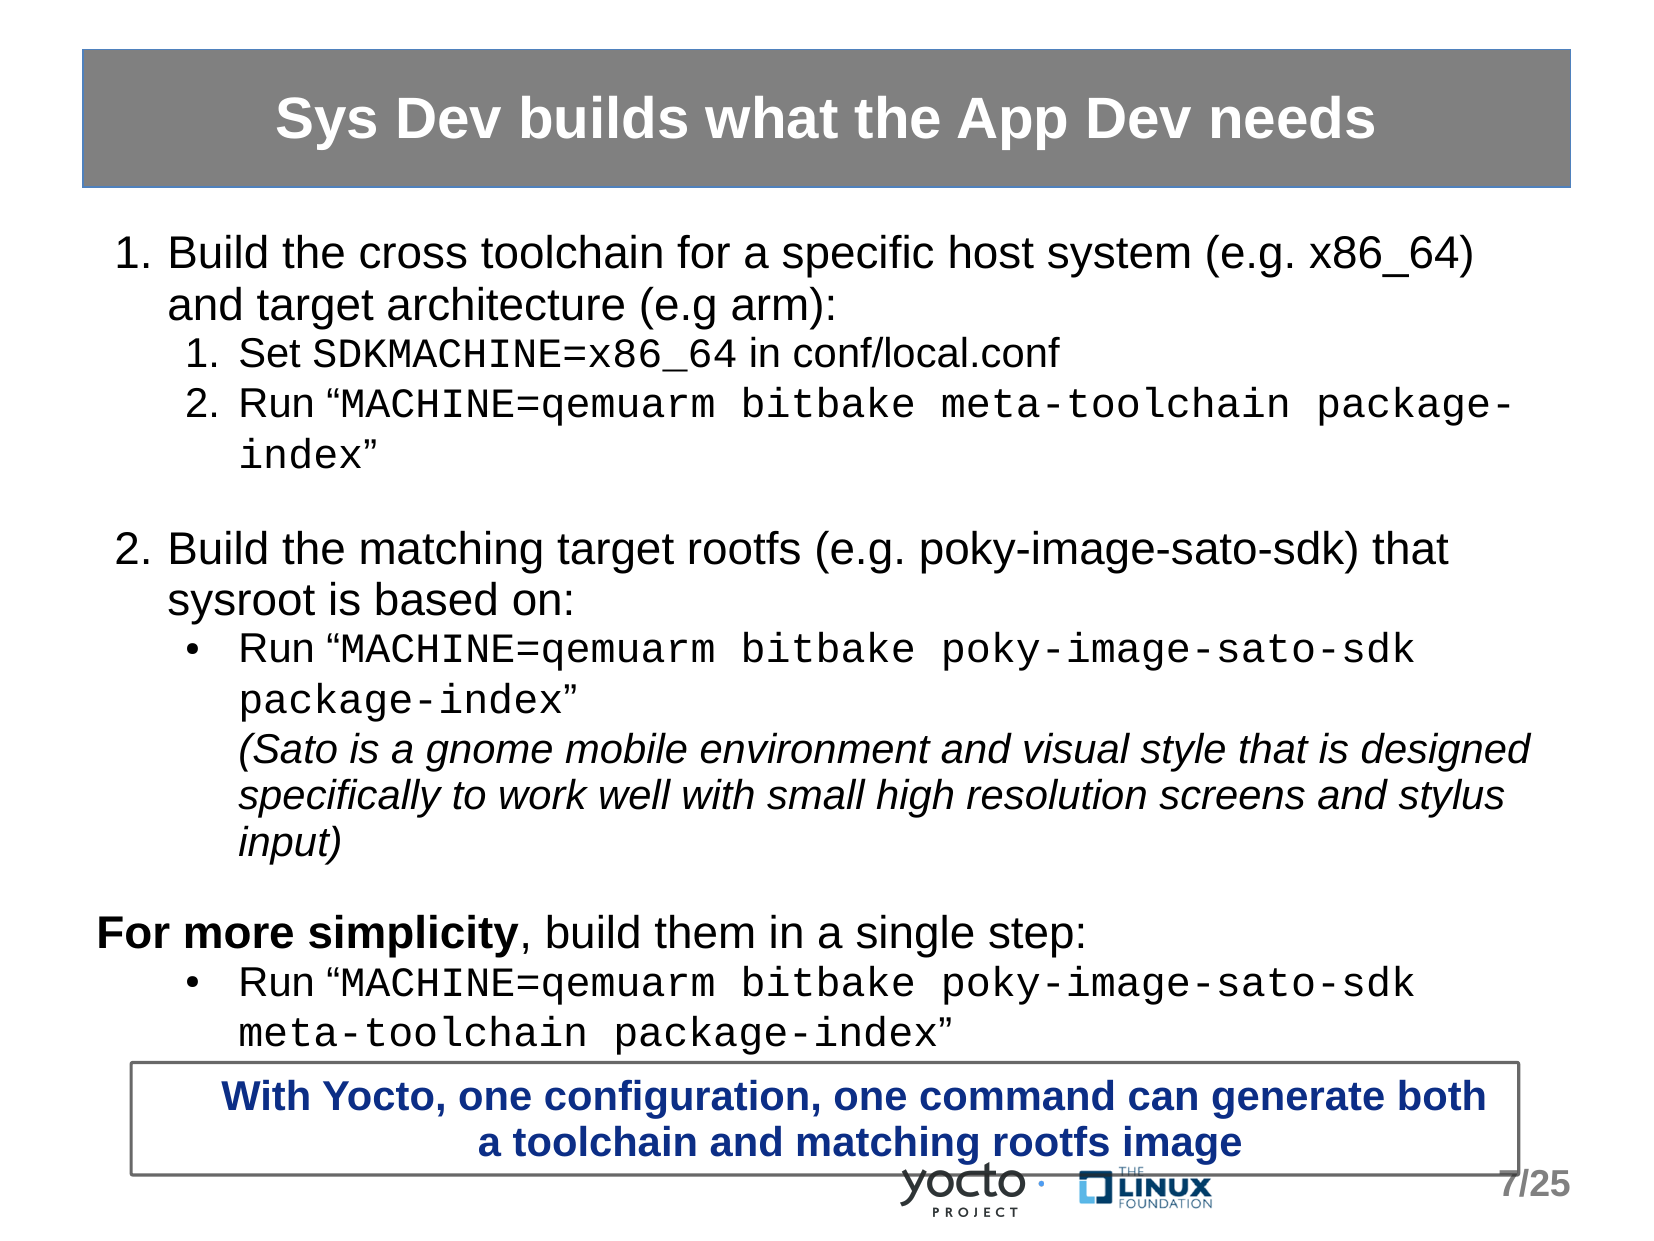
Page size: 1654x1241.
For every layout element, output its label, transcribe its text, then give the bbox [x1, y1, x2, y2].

picture [900, 1176, 1044, 1217]
text_box Build the cross toolchain for a specific host system (e.g. x86_64) and target architecture (e.g arm): Set SDKMACHINE=x86_64 in conf/local.conf Run “MACHINE=qemuarm bitbake meta-toolchain package-index” Build the matching target rootfs (e.g. poky-image-sato-sdk) that sysroot is based on: Run “MACHINE=qemuarm bitbake poky-image-sato-sdk package-index” (Sato is a gnome mobile environment and visual style that is designed specifically to work well with small high resolution screens and stylus input) For more simplicity, build them in a single step: Run “MACHINE=qemuarm bitbake poky-image-sato-sdk meta-toolchain package-index” [81, 219, 1572, 1101]
text_box With Yocto, one configuration, one command can generate both a toolchain and matching rootfs image [131, 1062, 1519, 1176]
title Sys Dev builds what the App Dev needs [82, 49, 1571, 188]
picture [1075, 1176, 1215, 1211]
